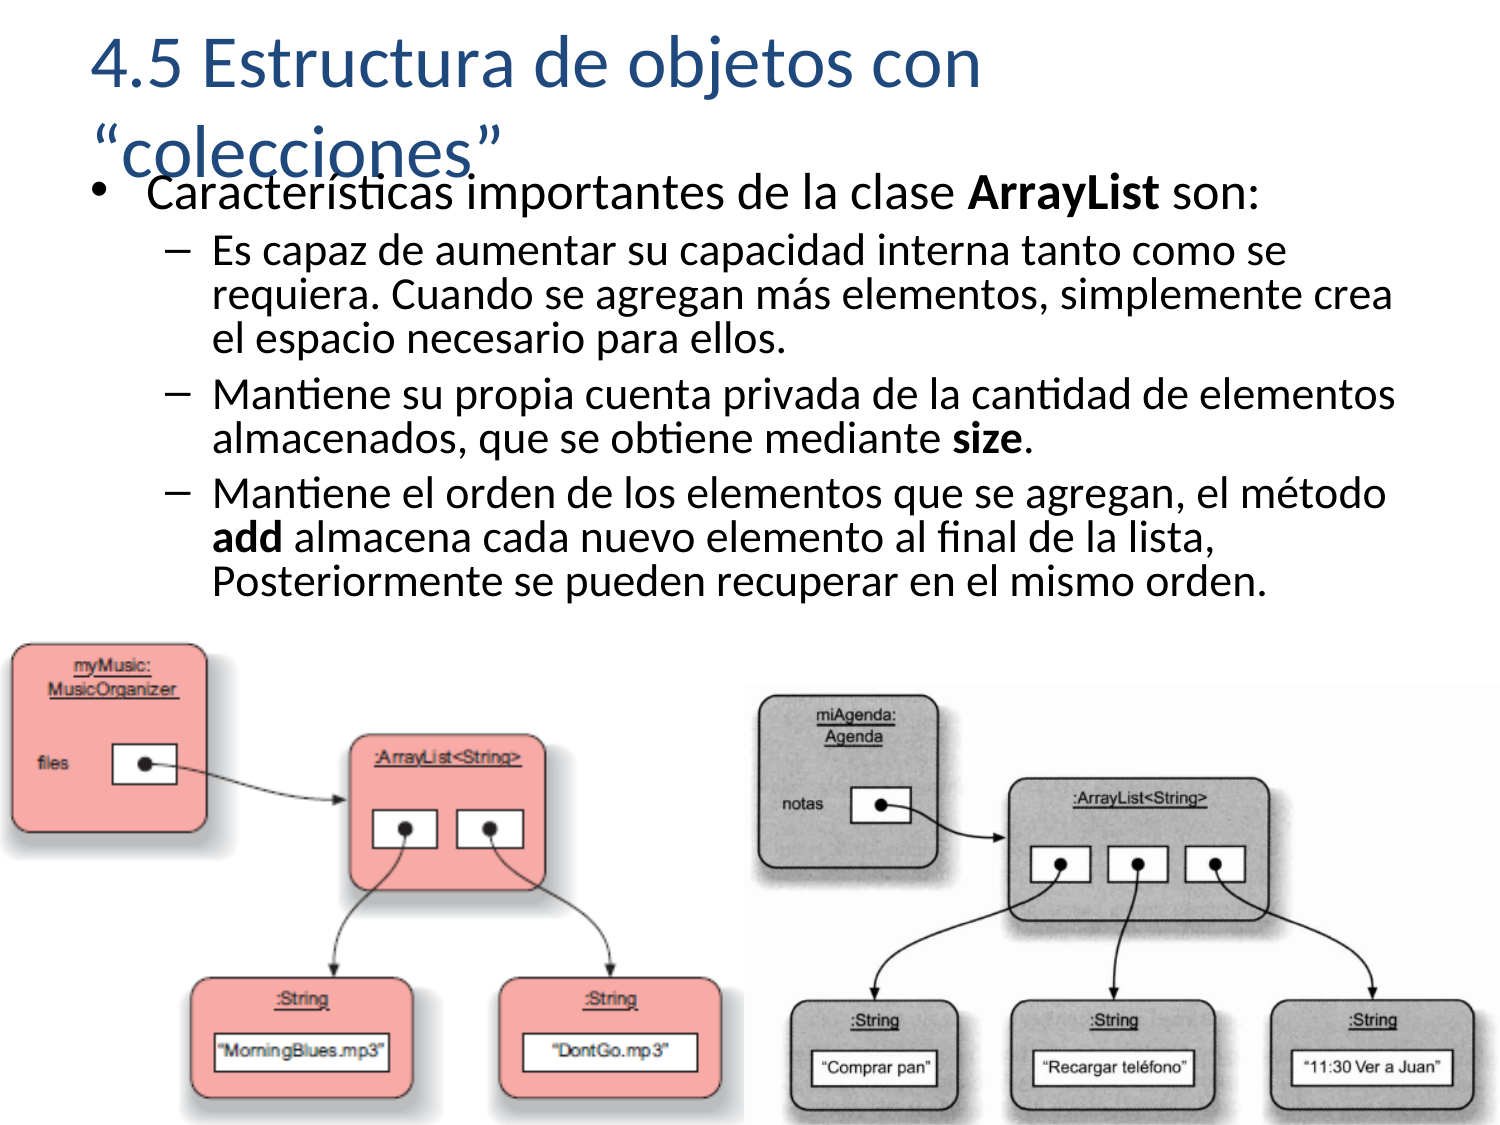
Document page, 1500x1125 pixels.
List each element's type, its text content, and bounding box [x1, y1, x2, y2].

picture [0, 630, 1500, 1125]
title 4.5 Estructura de objetos con “colecciones” [75, 45, 1426, 161]
list Características importantes de la clase ArrayList son: Es capaz de aumentar su capacidad interna tanto como se requiera. Cuando se agregan más elementos, simplemente crea el espacio necesario para ellos. Mantiene su propia cuenta privada de la cantidad de elementos almacenados, que se obtiene mediante size. Mantiene el orden de los elementos que se agregan, el método add almacena cada nuevo elemento al final de la lista, Posteriormente se pueden recuperar en el mismo orden. [75, 161, 1426, 632]
